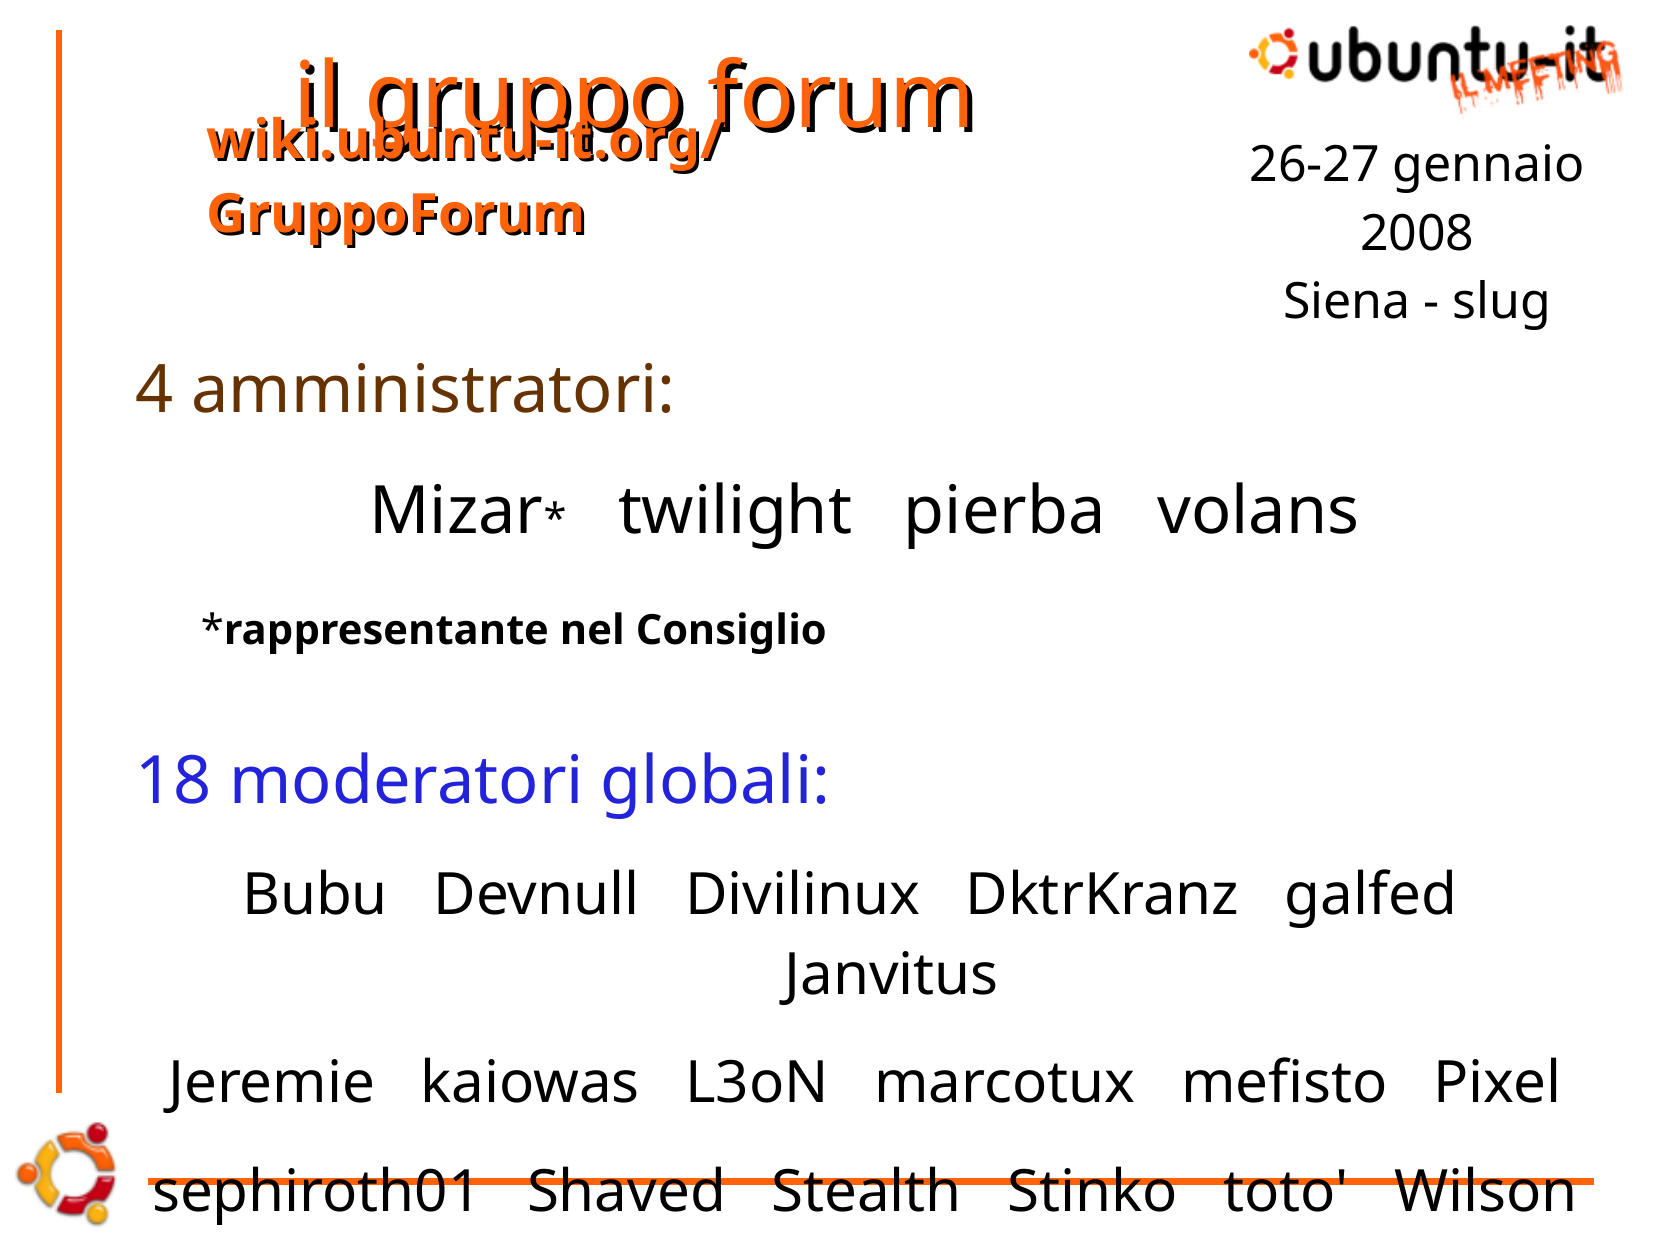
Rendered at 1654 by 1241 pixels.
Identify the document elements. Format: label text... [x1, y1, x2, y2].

list 18 moderatori globali: Bubu Devnull Divilinux DktrKranz galfed Janvitus Jeremie kaiowas L3oN marcotux mefisto Pixel sephiroth01 Shaved Stealth Stinko toto' Wilson [118, 732, 1595, 1087]
title il gruppo forum [118, 29, 1152, 119]
text_box 26-27 gennaio 2008 Siena - slug [1181, 118, 1654, 248]
picture [14, 1121, 119, 1229]
picture [1249, 25, 1625, 119]
list 4 amministratori: Mizar* twilight pierba volans *rappresentante nel Consiglio [118, 341, 1595, 601]
text_box wiki.ubuntu-it.org/GruppoForum [206, 142, 1093, 207]
